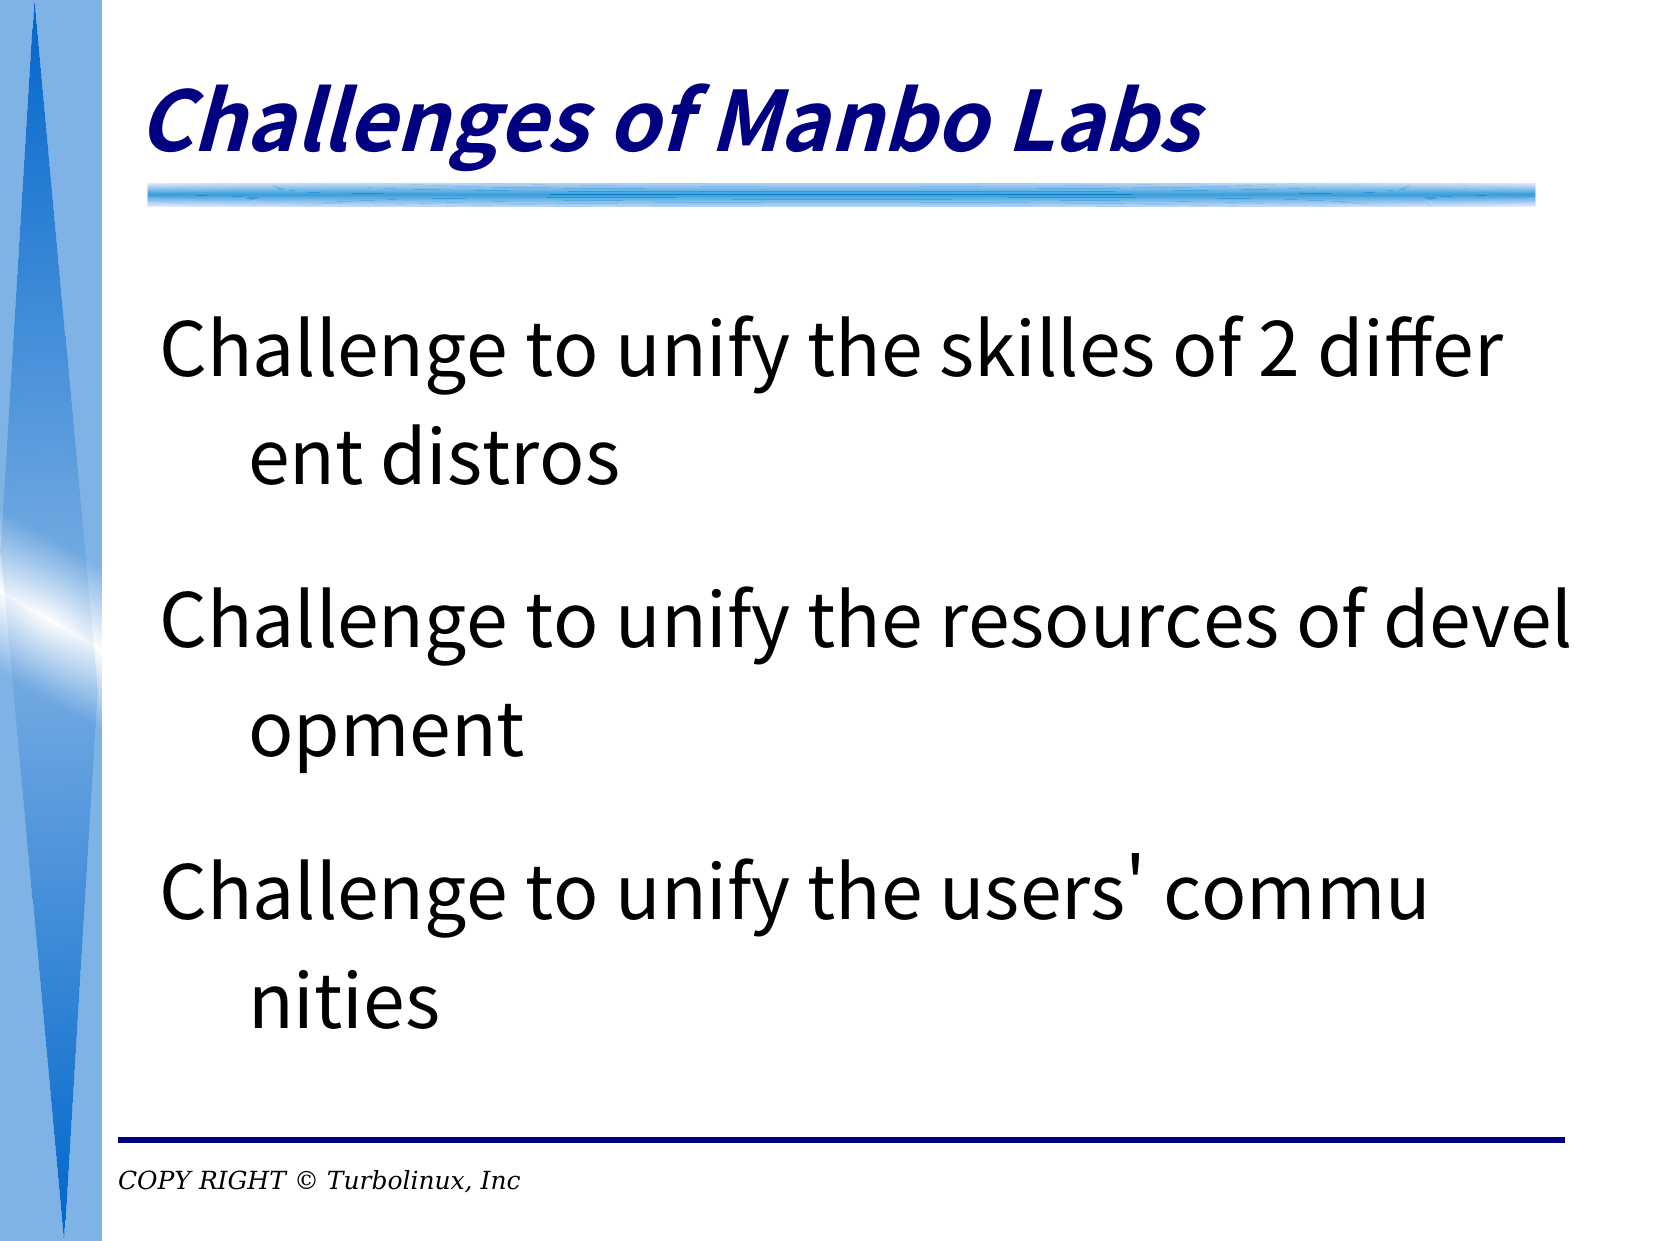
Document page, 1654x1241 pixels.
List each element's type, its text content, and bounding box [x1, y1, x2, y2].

text_box Challenge to unify the skilles of 2 different distros [159, 289, 1506, 556]
text_box Challenge to unify the resources of development [159, 561, 1595, 792]
text_box Challenge to unify the users' communities [159, 832, 1447, 1063]
title Challenges of Manbo Labs [138, 69, 1527, 162]
